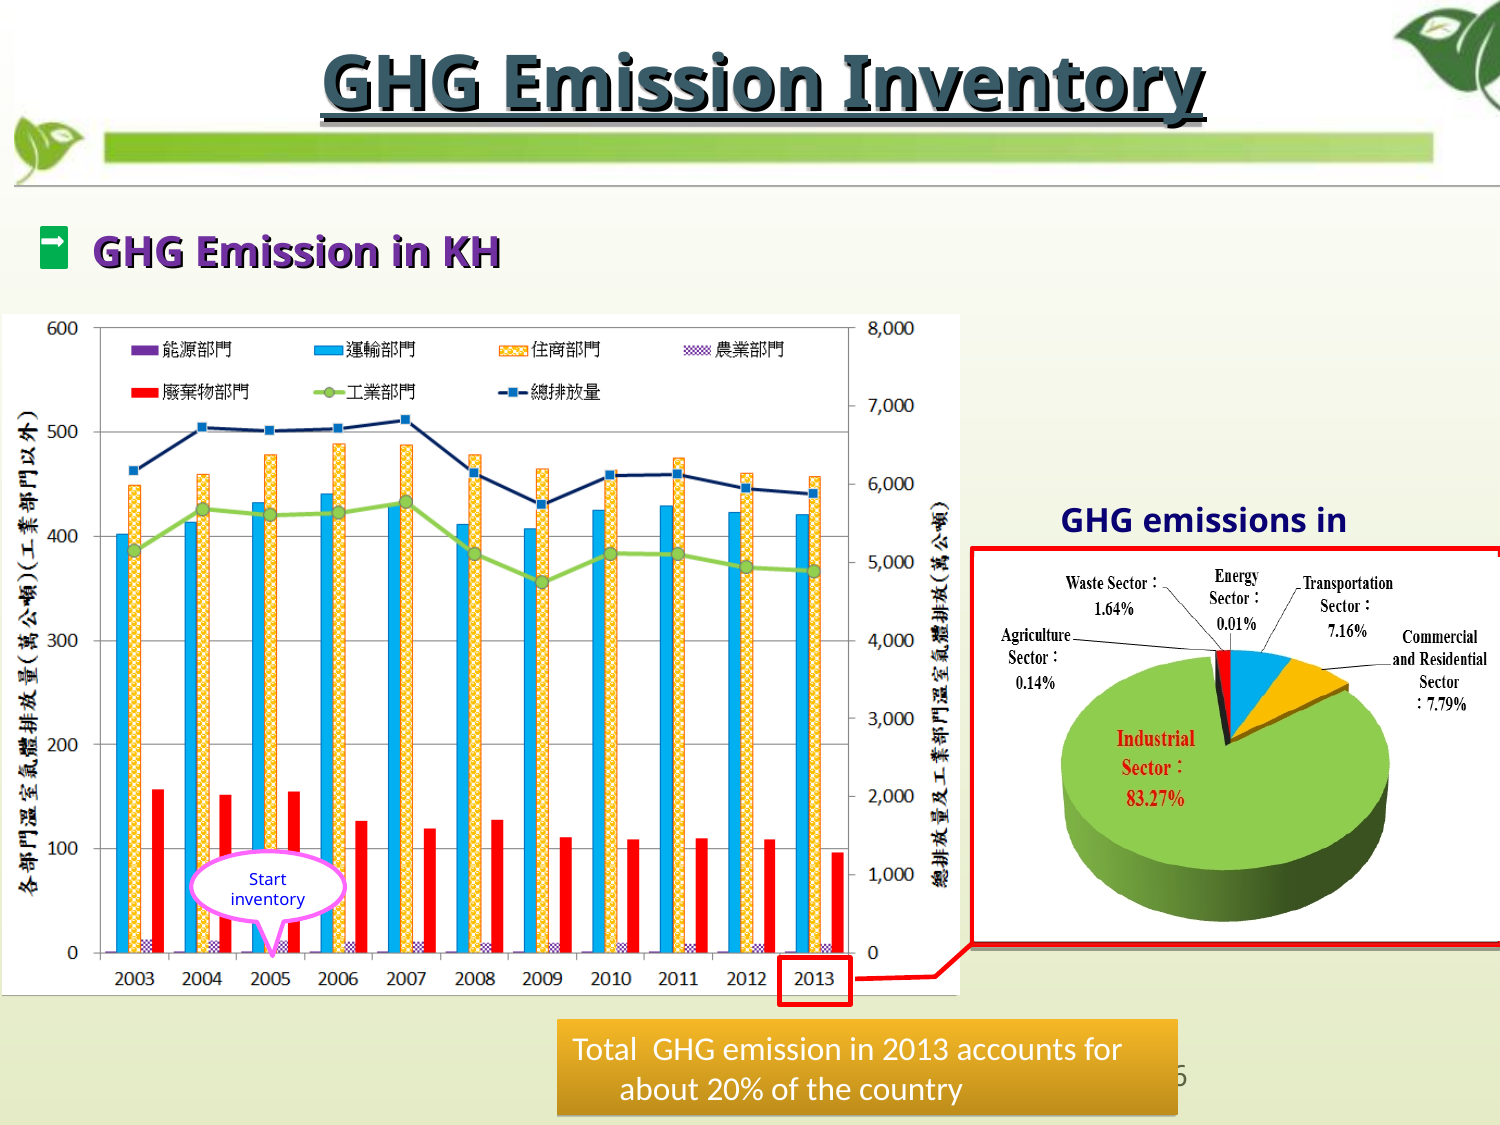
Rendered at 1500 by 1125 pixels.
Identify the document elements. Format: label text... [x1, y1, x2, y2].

text_box GHG emissions in 2013 [1045, 491, 1447, 546]
text_box GHG Emission in KH [77, 213, 629, 282]
title GHG Emission Inventory [53, 0, 1471, 161]
text_box [42, 228, 66, 267]
picture [782, 960, 848, 995]
picture [974, 550, 1500, 943]
picture [2, 314, 960, 995]
picture [14, 0, 1500, 185]
text_box 6 [1178, 1046, 1500, 1107]
text_box Total GHG emission in 2013 accounts for about 20% of the country [557, 1020, 1178, 1115]
text_box Start inventory [191, 851, 345, 957]
